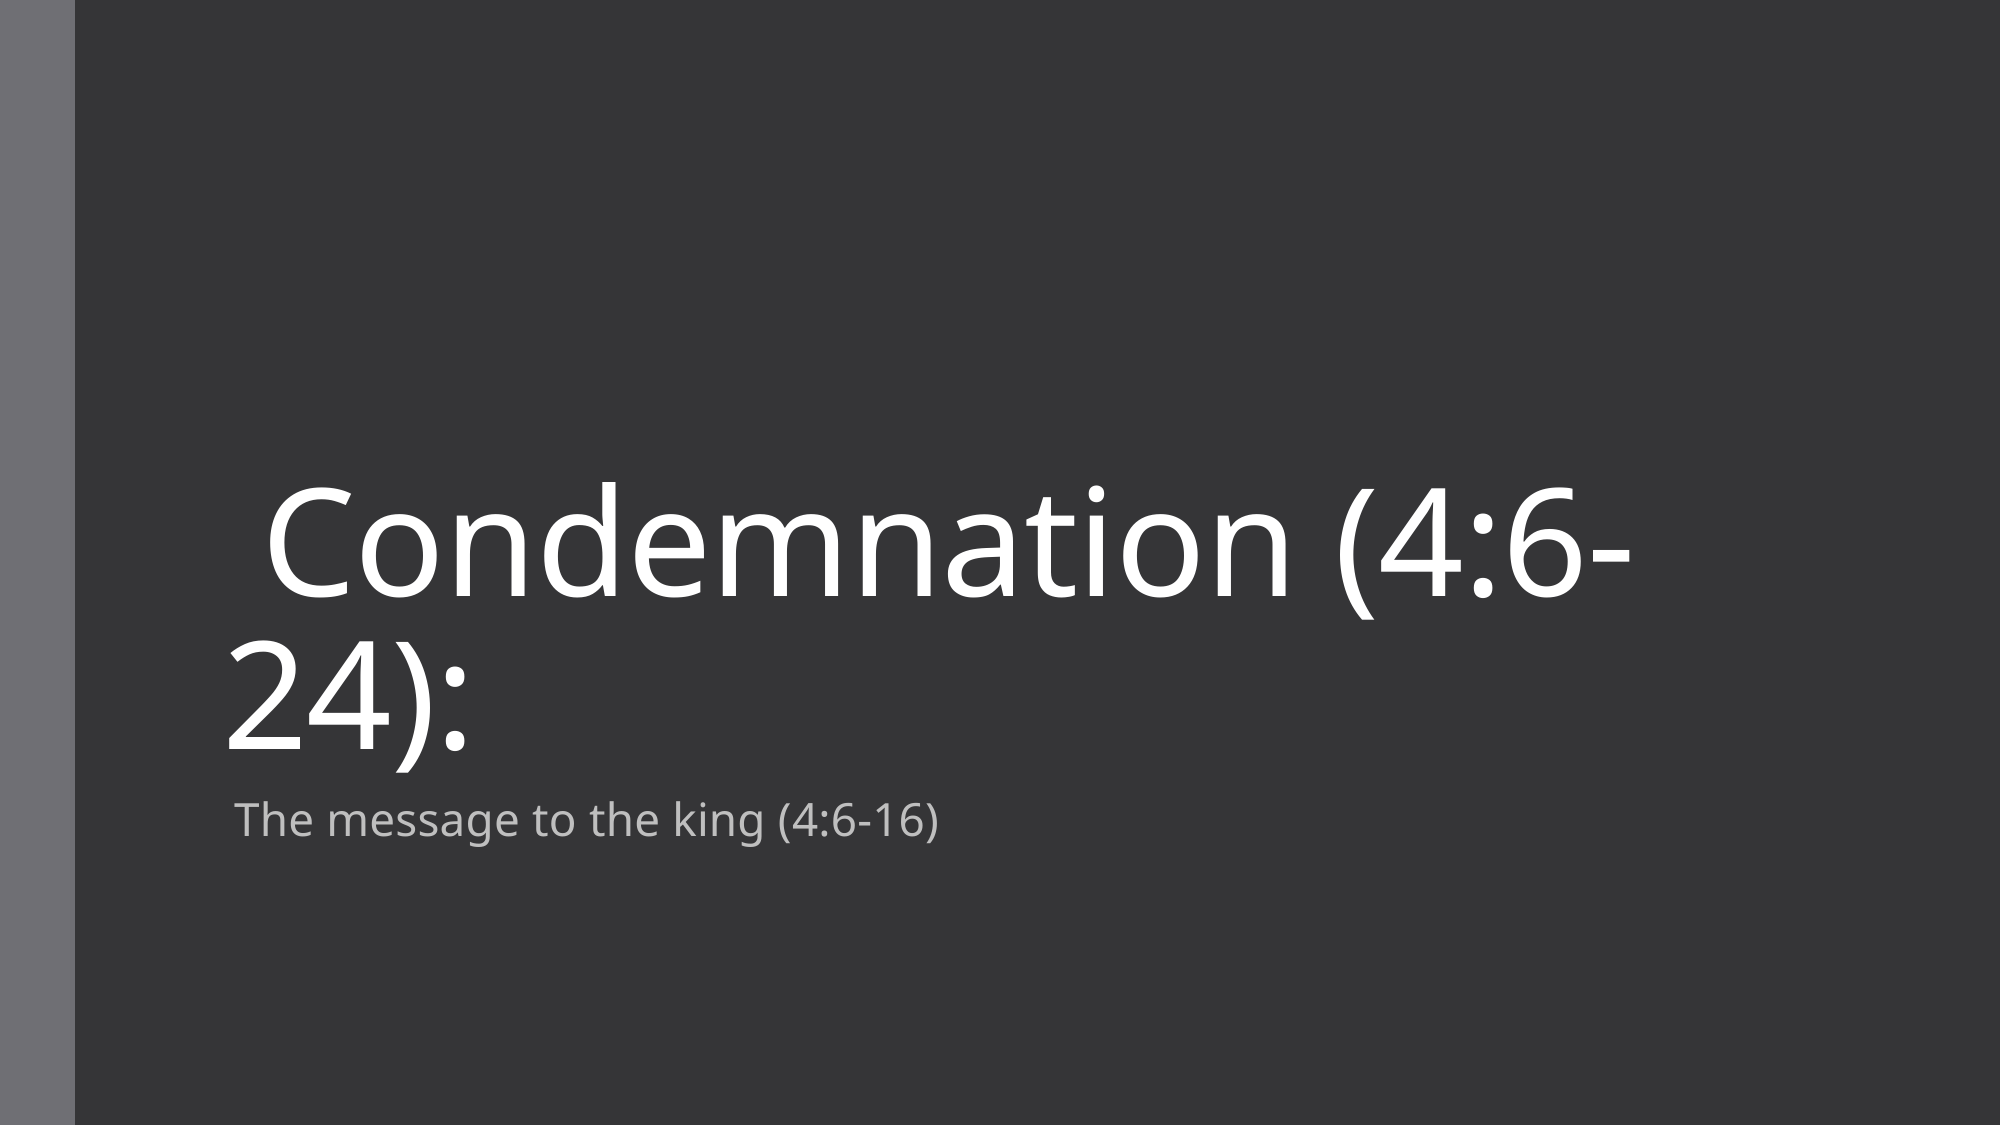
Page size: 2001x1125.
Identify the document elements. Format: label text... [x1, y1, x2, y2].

title Condemnation (4:6-24): [206, 124, 1752, 787]
subtitle The message to the king (4:6-16) [206, 787, 1752, 1066]
